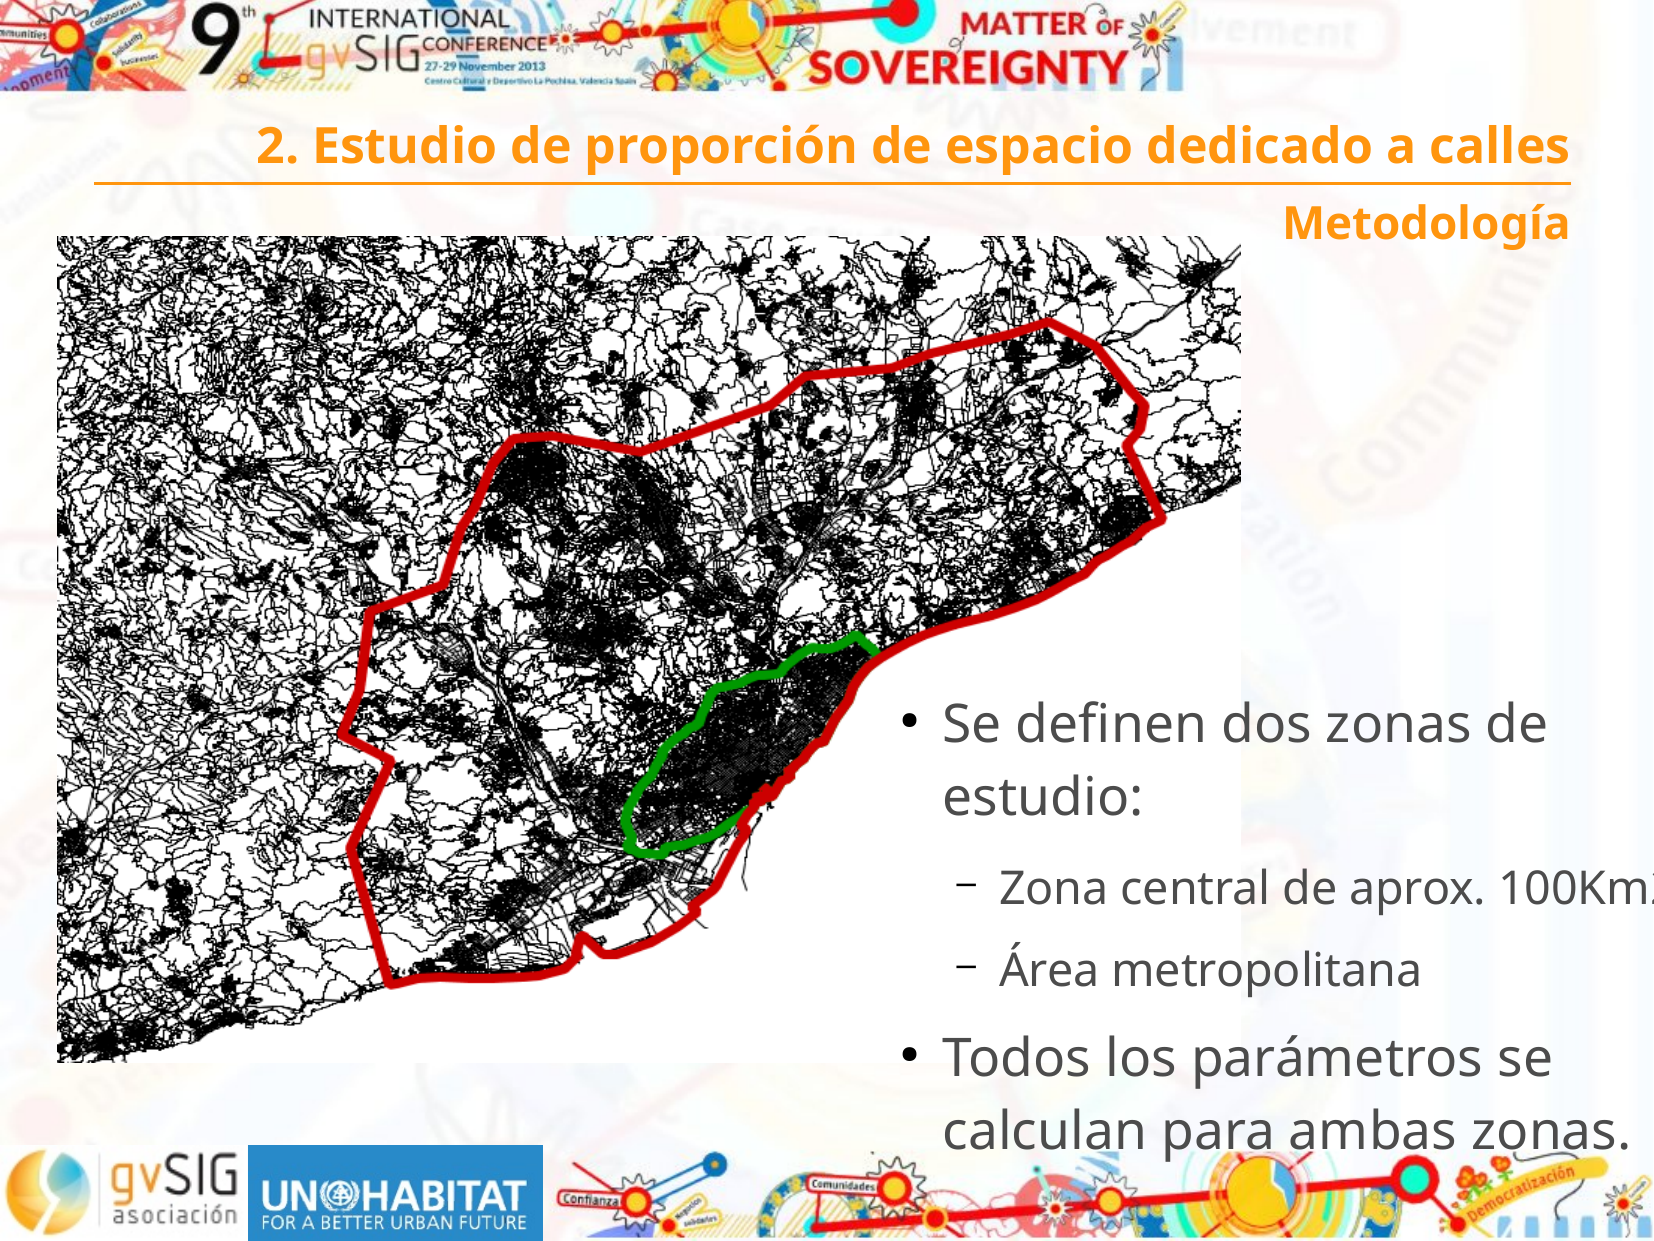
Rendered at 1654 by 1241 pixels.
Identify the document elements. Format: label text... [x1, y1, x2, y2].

title Metodología [59, 177, 1571, 266]
title 2. Estudio de proporción de espacio dedicado a calles [59, 100, 1571, 177]
list Se definen dos zonas de estudio: Zona central de aprox. 100Km2 Área metropolitana Todos los parámetros se calculan para ambas zonas. [885, 685, 1654, 1193]
picture [0, 0, 1654, 1241]
